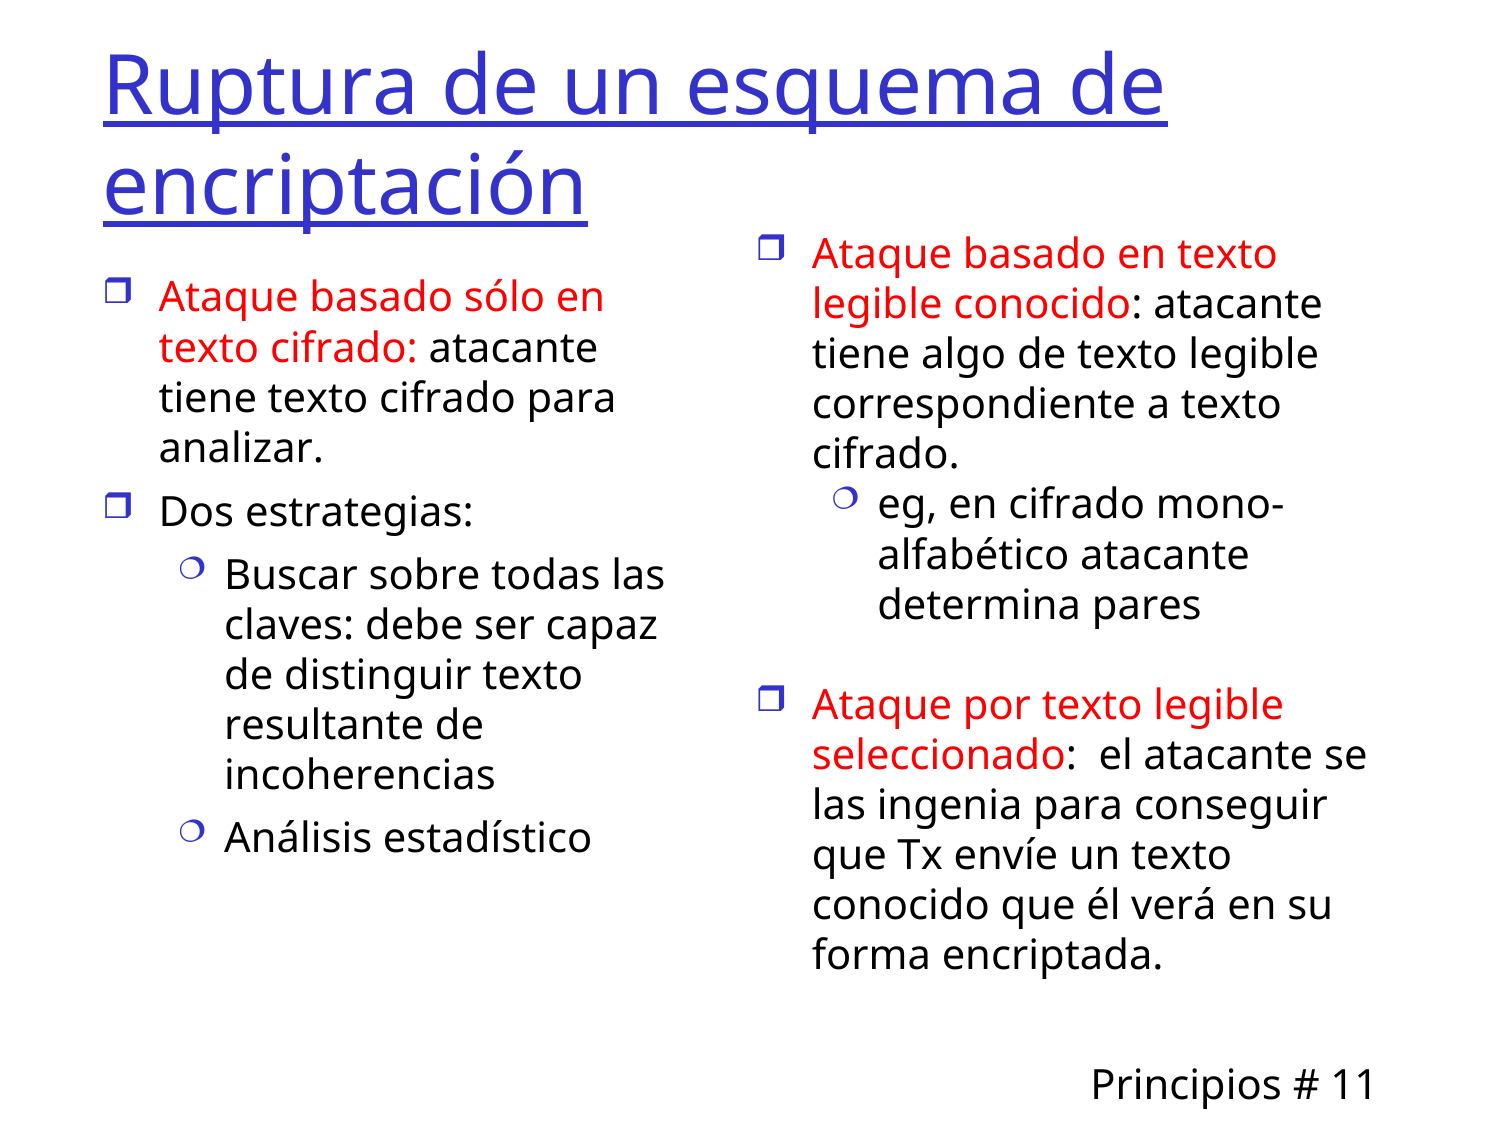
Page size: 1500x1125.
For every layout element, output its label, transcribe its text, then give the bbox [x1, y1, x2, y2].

list Ataque basado sólo en texto cifrado: atacante tiene texto cifrado para analizar. Dos estrategias: Buscar sobre todas las claves: debe ser capaz de distinguir texto resultante de incoherencias Análisis estadístico [87, 262, 710, 1006]
title Ruptura de un esquema de encriptación [87, 23, 1453, 239]
list Ataque basado en texto legible conocido: atacante tiene algo de texto legible correspondiente a texto cifrado. eg, en cifrado mono-alfabético atacante determina pares Ataque por texto legible seleccionado: el atacante se las ingenia para conseguir que Tx envíe un texto conocido que él verá en su forma encriptada. [740, 219, 1425, 1041]
